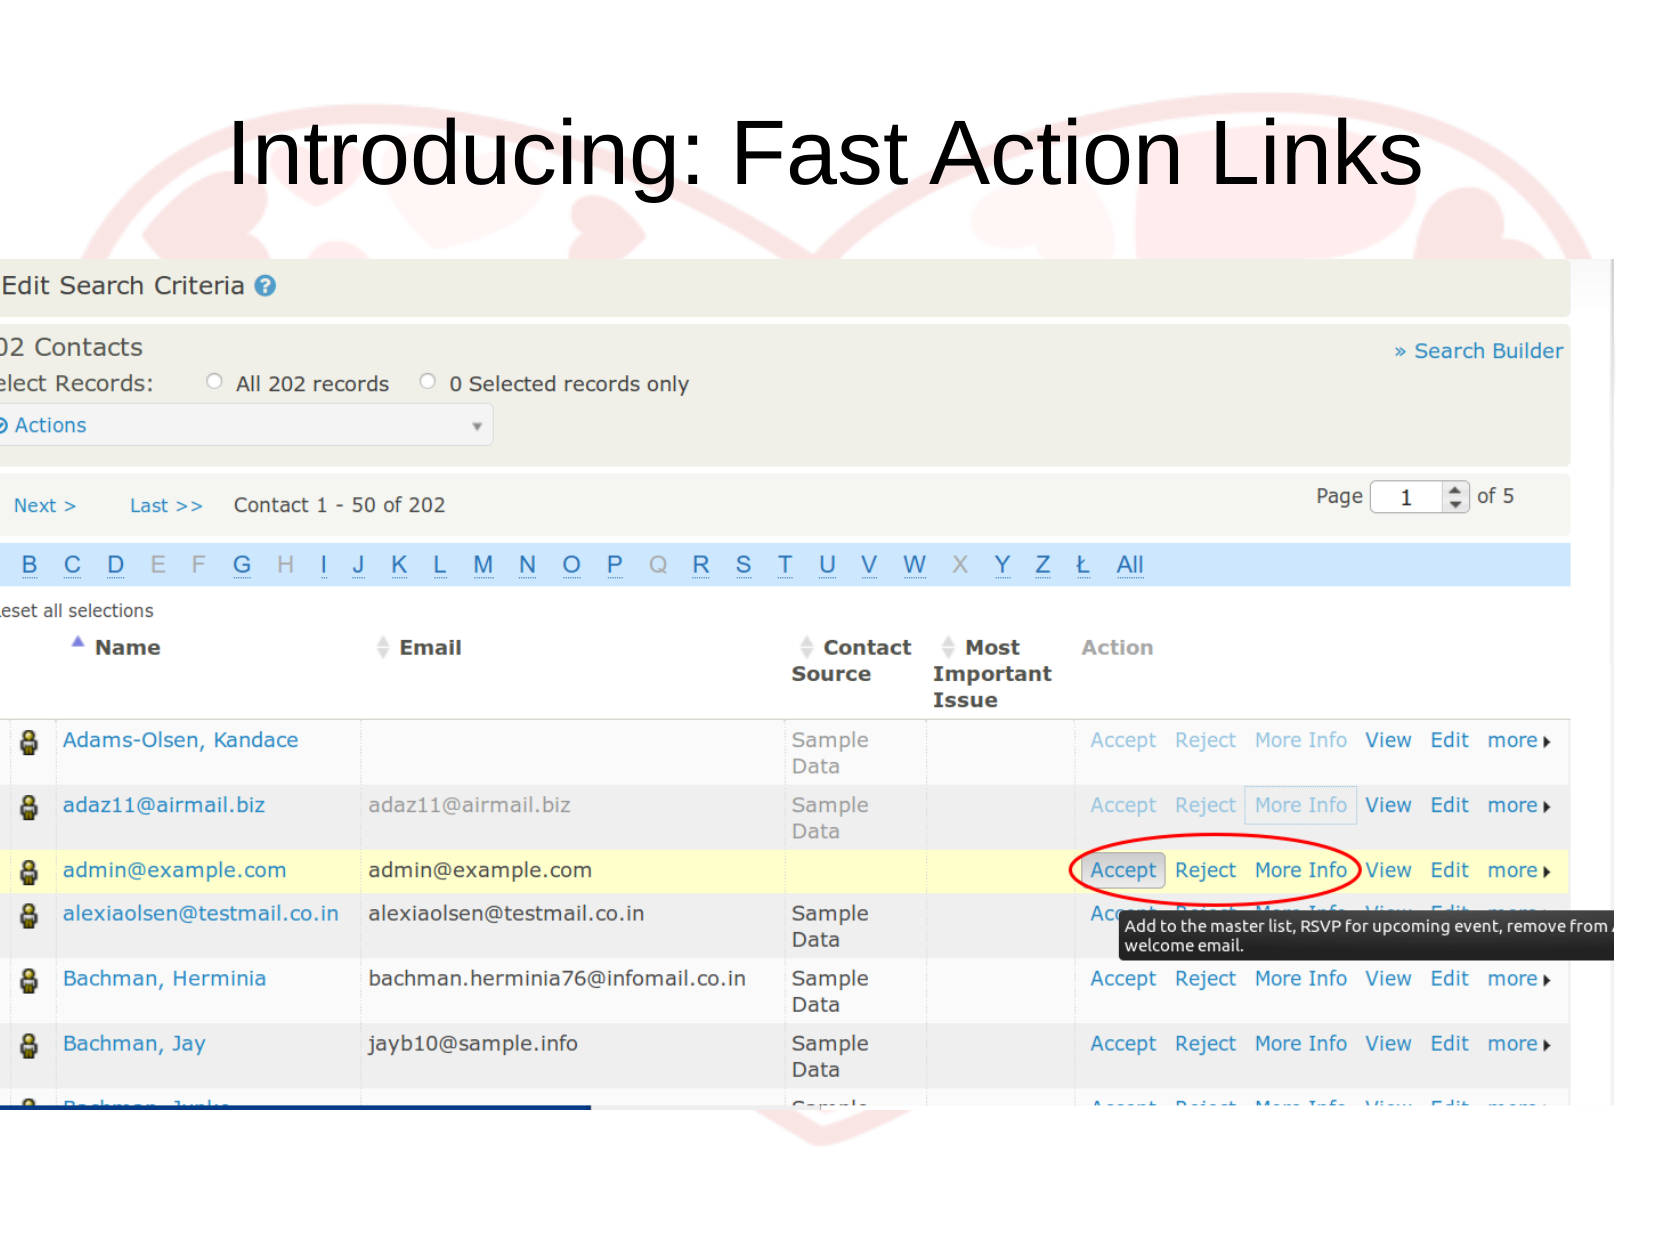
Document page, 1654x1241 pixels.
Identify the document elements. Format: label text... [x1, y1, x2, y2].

picture [0, 259, 1614, 1111]
title Introducing: Fast Action Links [82, 49, 1571, 257]
